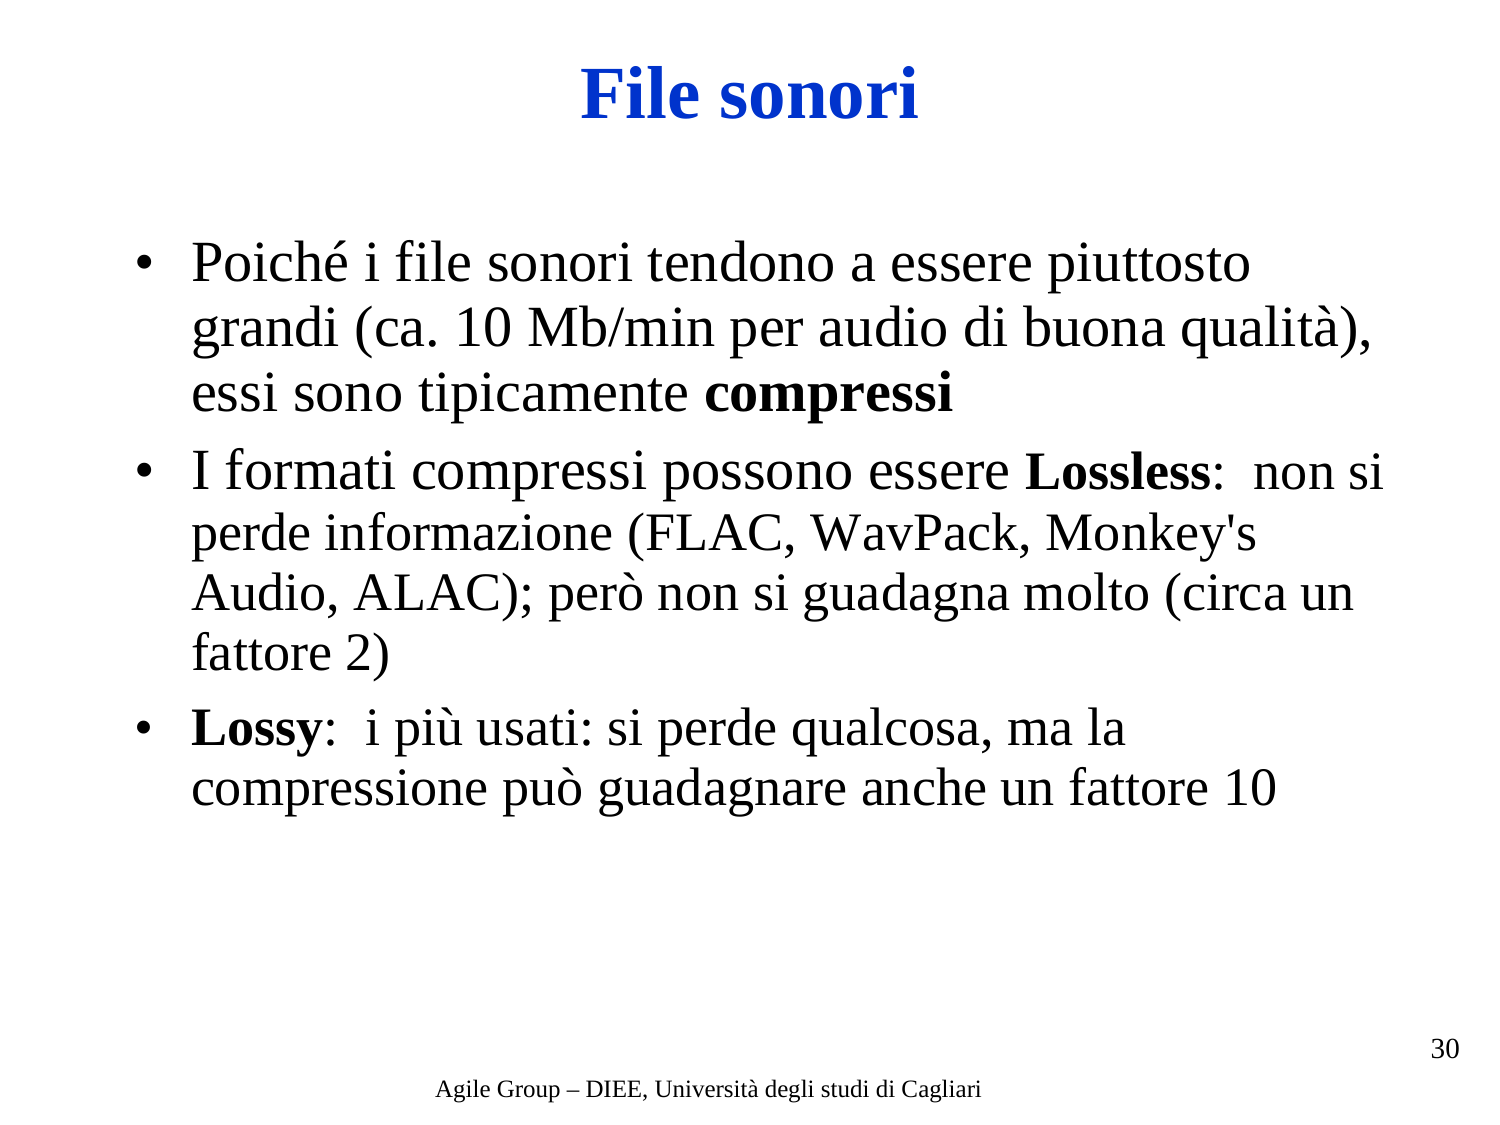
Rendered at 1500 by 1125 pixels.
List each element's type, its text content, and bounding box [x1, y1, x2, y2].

list Poiché i file sonori tendono a essere piuttosto grandi (ca. 10 Mb/min per audio di buona qualità), essi sono tipicamente compressi I formati compressi possono essere Lossless: non si perde informazione (FLAC, WavPack, Monkey's Audio, ALAC); però non si guadagna molto (circa un fattore 2) Lossy: i più usati: si perde qualcosa, ma la compressione può guadagnare anche un fattore 10 [120, 222, 1424, 898]
title File sonori [112, 12, 1388, 175]
